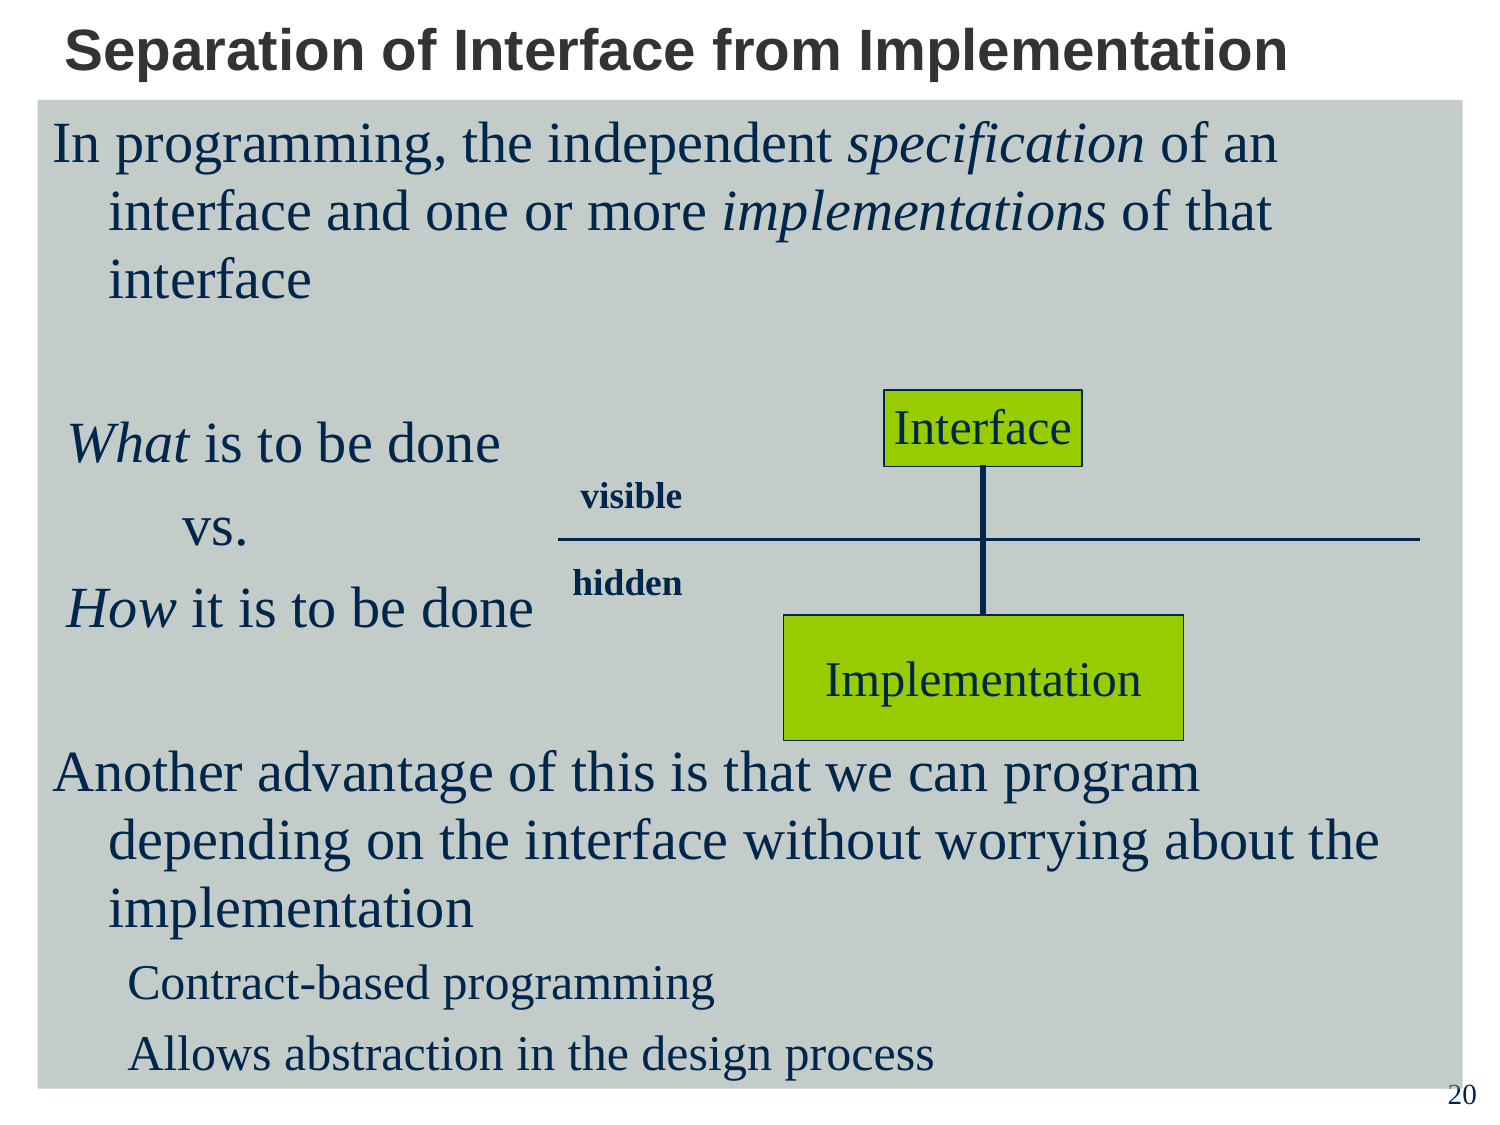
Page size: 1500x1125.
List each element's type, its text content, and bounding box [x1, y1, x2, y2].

picture [0, 0, 1500, 1125]
list In programming, the independent specification of an interface and one or more implementations of that interface What is to be done vs. How it is to be done Another advantage of this is that we can program depending on the interface without worrying about the implementation Contract-based programming Allows abstraction in the design process [37, 99, 1463, 1086]
text_box Implementation [783, 614, 1184, 741]
title Separation of Interface from Implementation [50, 0, 1450, 91]
text_box visible [537, 464, 726, 526]
text_box Interface [883, 389, 1083, 467]
text_box hidden [556, 552, 700, 613]
